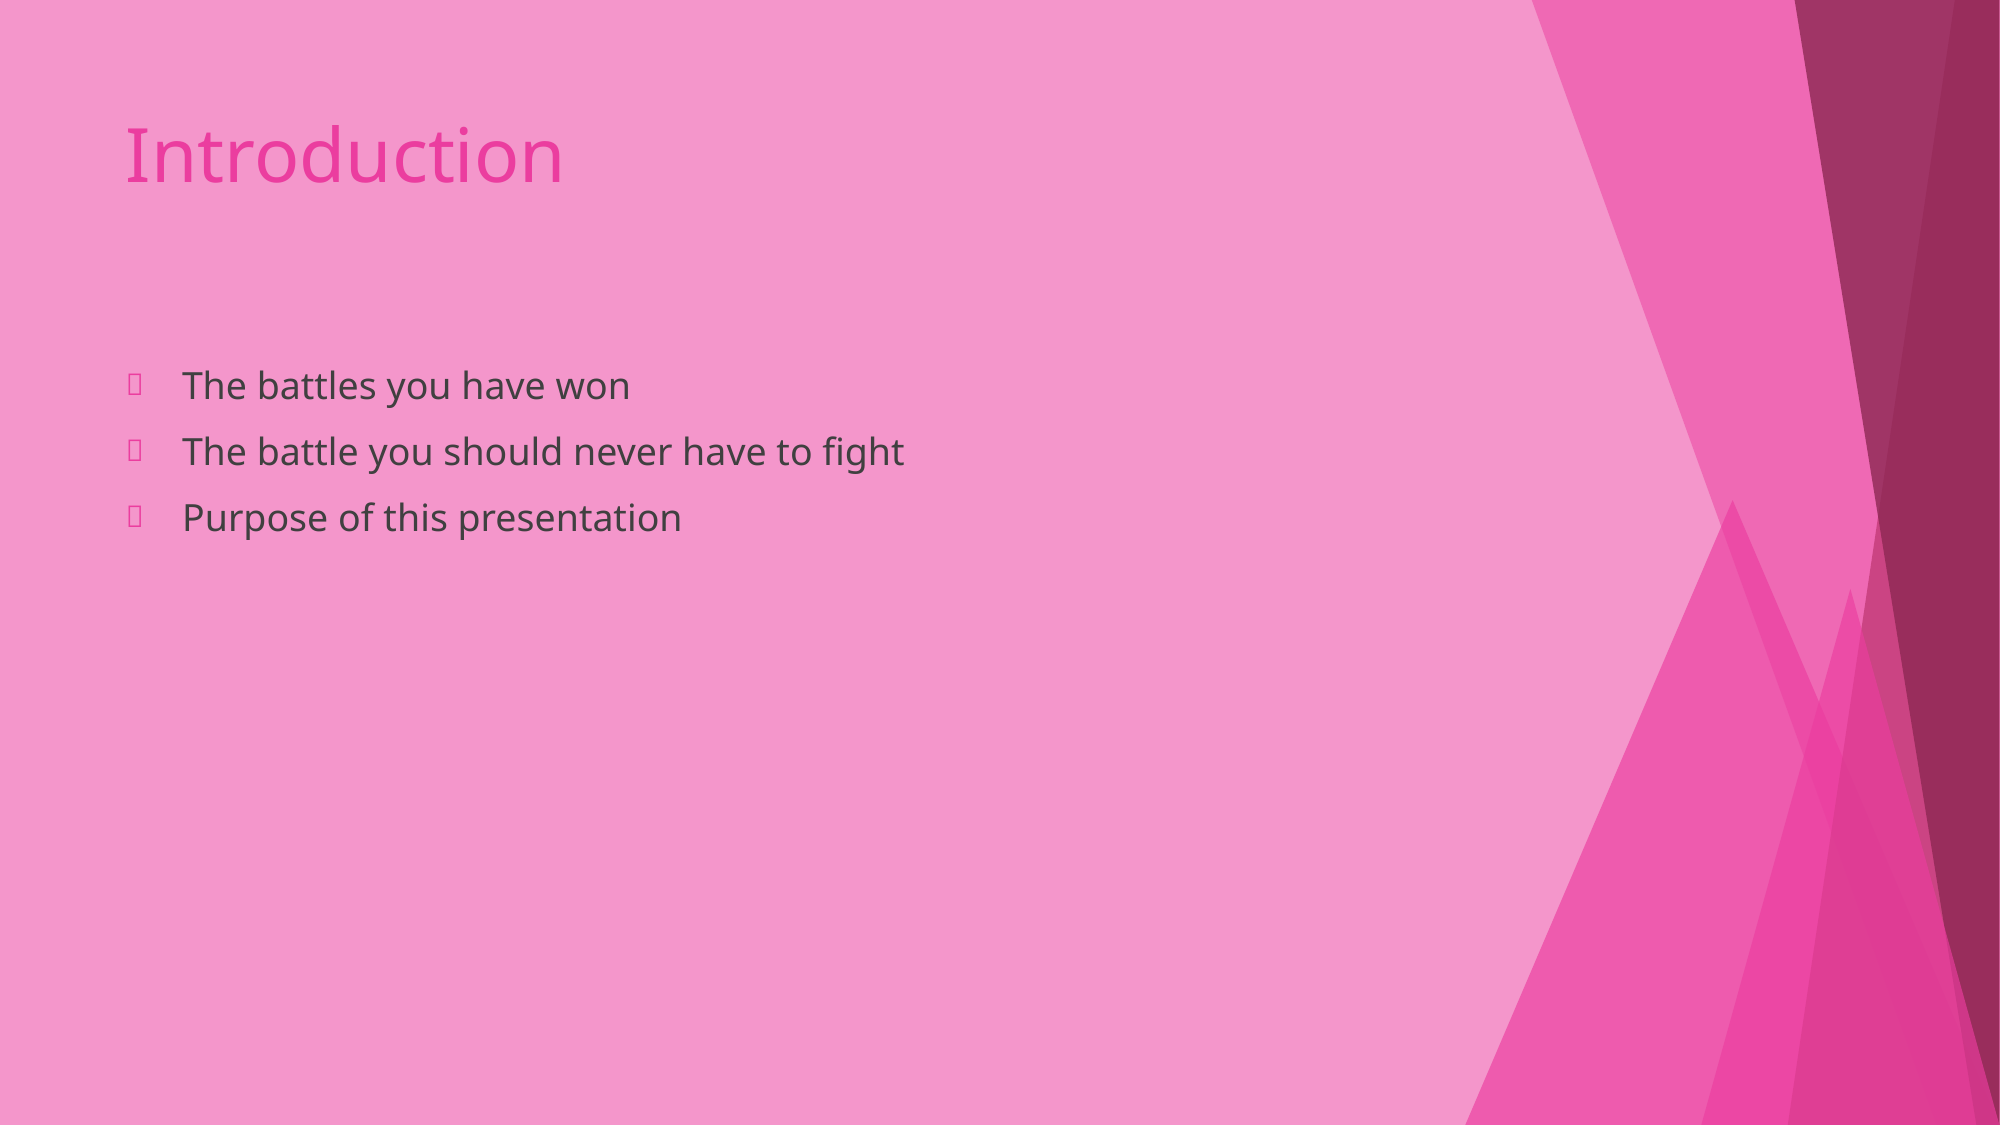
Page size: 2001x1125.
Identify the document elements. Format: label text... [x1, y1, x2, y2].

list The battles you have won The battle you should never have to fight Purpose of this presentation [111, 354, 1522, 992]
text_box [0, 0, 2000, 1125]
title Introduction [111, 99, 1522, 317]
